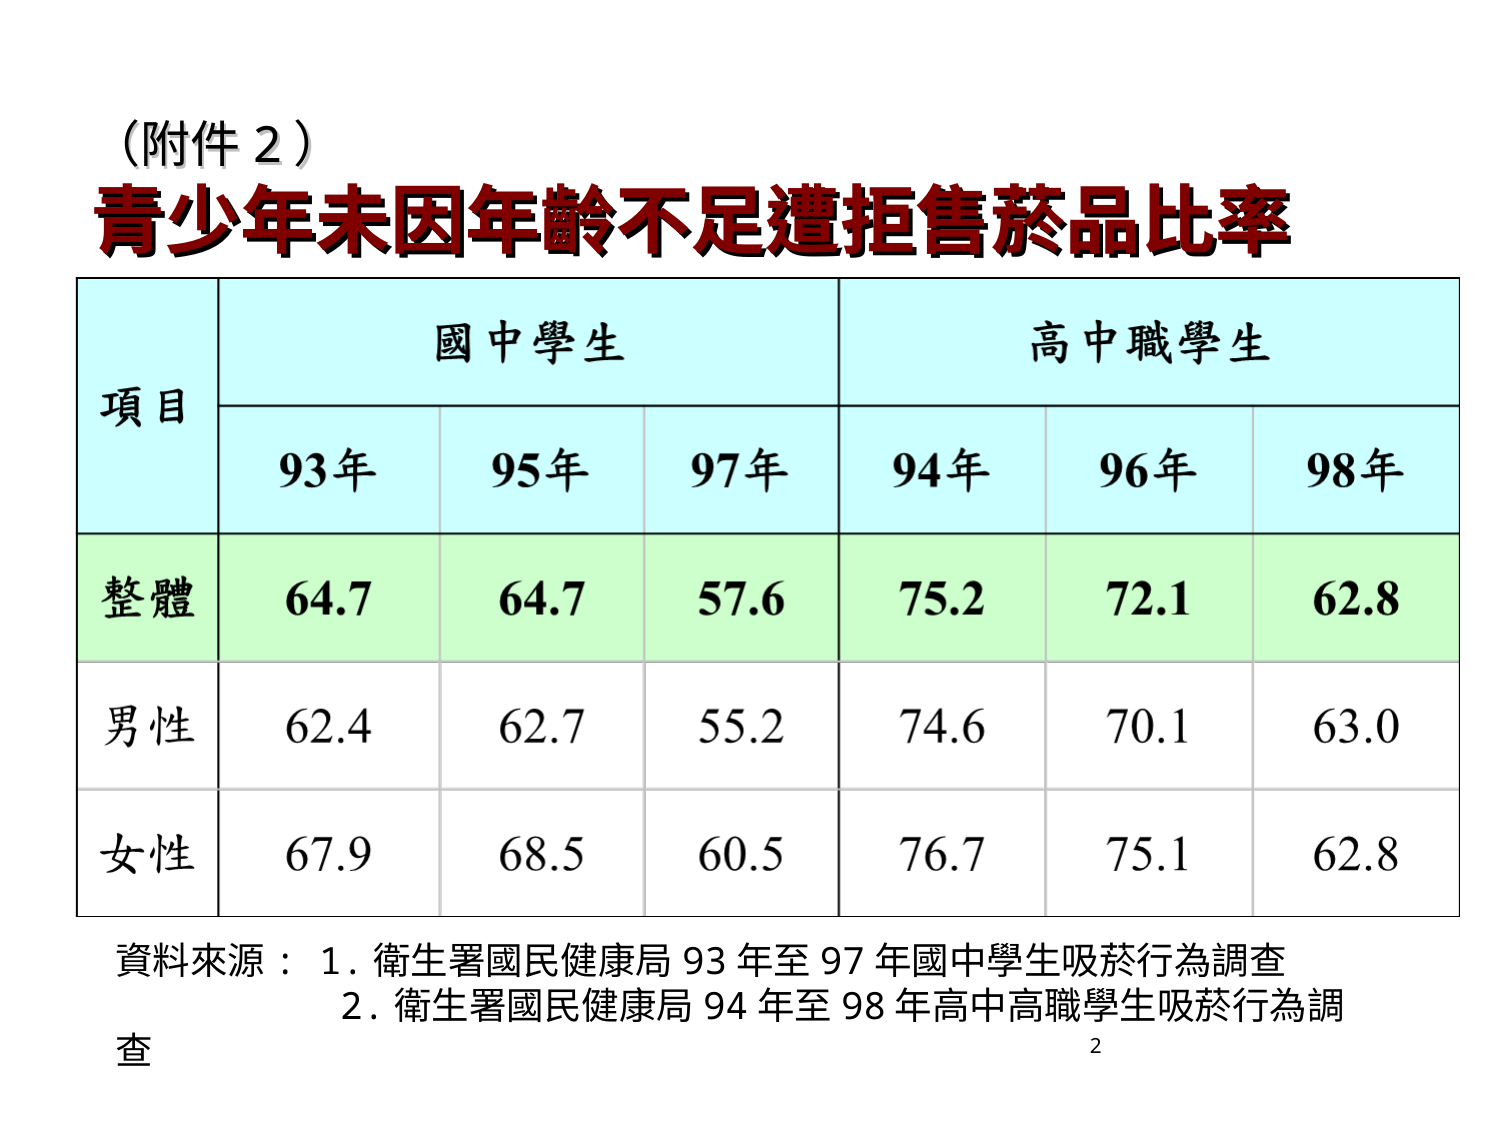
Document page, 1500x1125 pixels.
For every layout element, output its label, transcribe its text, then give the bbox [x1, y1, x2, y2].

picture [66, 277, 1460, 917]
title （附件2） 青少年未因年齡不足遭拒售菸品比率 [75, 45, 1426, 233]
text_box 資料來源: 1.衛生署國民健康局93年至97年國中學生吸菸行為調查 2.衛生署國民健康局94年至98年高中高職學生吸菸行為調查 [100, 930, 1376, 1080]
text_box [1074, 1025, 1426, 1101]
